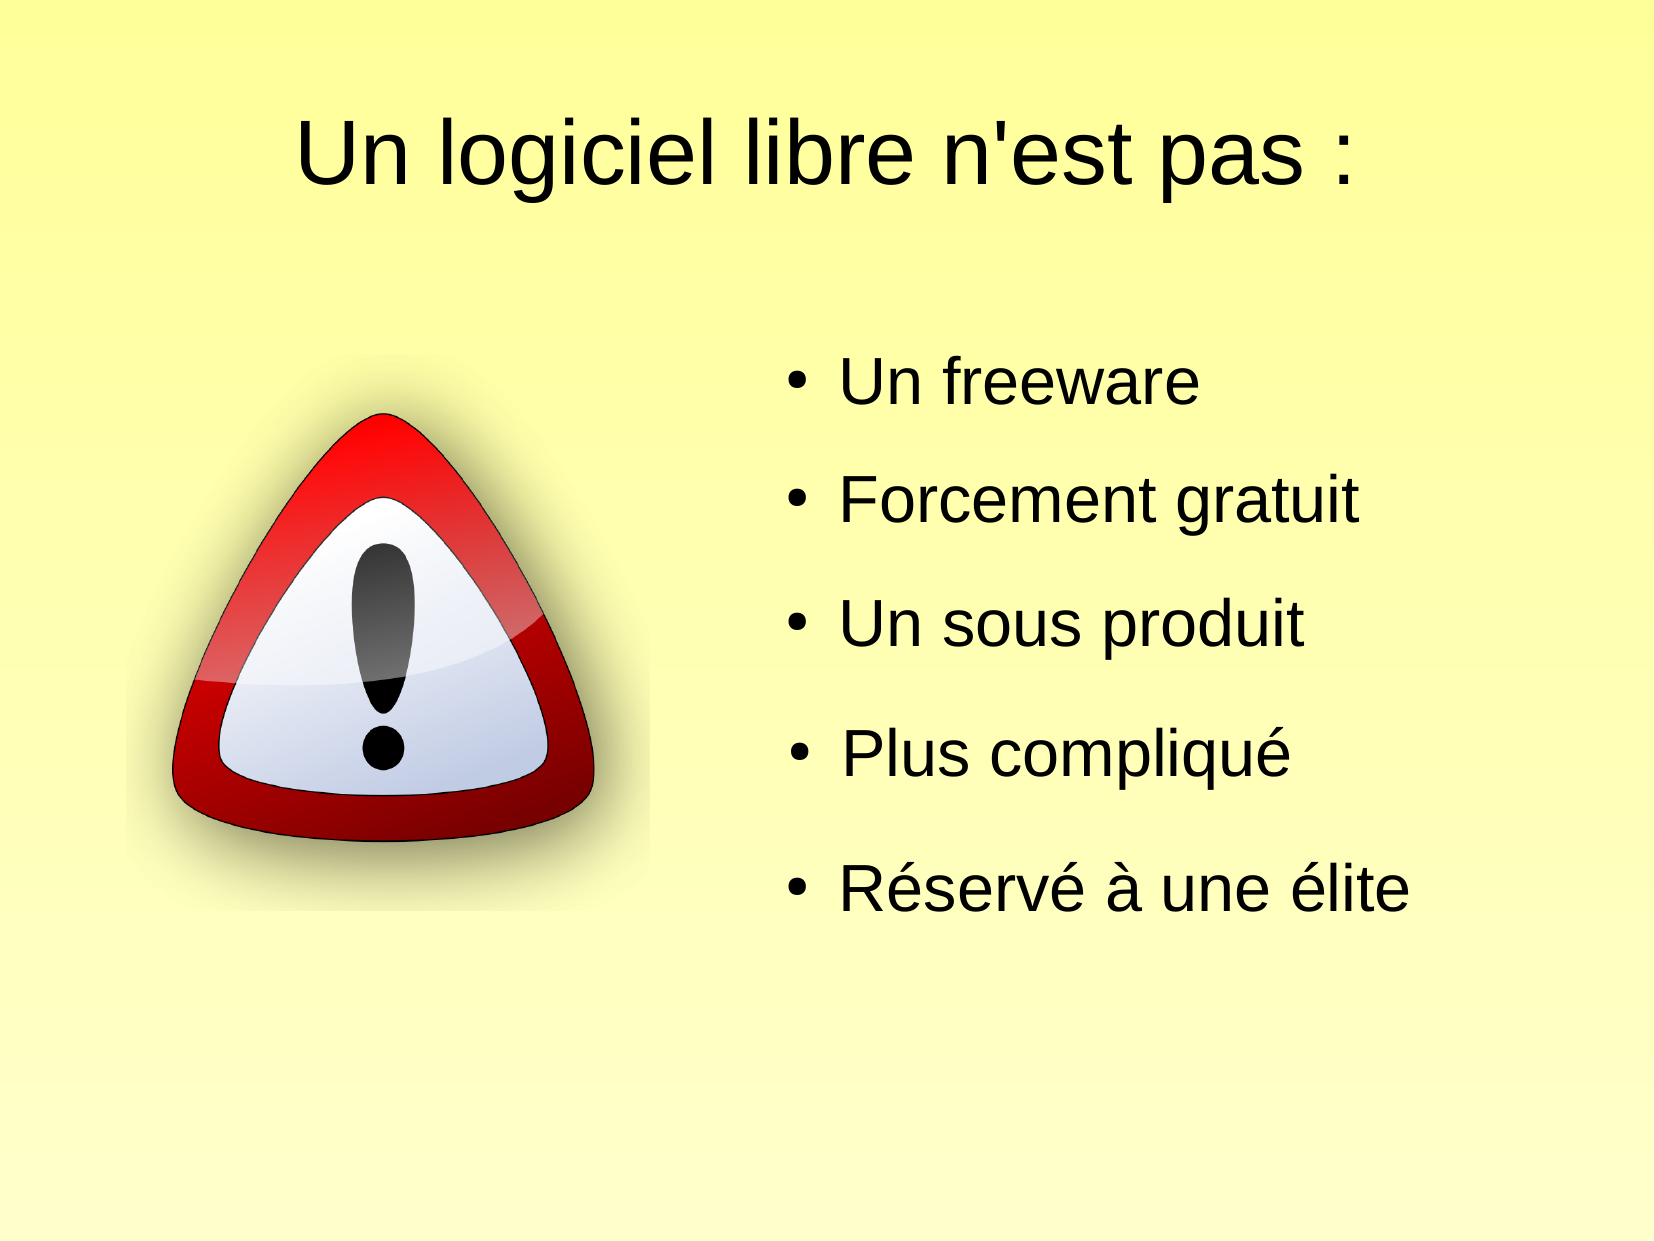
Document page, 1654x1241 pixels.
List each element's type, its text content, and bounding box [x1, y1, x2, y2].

list Un freeware [767, 344, 1654, 438]
title Un logiciel libre n'est pas : [82, 49, 1571, 257]
list Un sous produit [767, 585, 1654, 680]
list Réservé à une élite [767, 851, 1654, 945]
picture [126, 354, 650, 911]
list Forcement gratuit [767, 462, 1654, 556]
list Plus compliqué [770, 716, 1654, 811]
